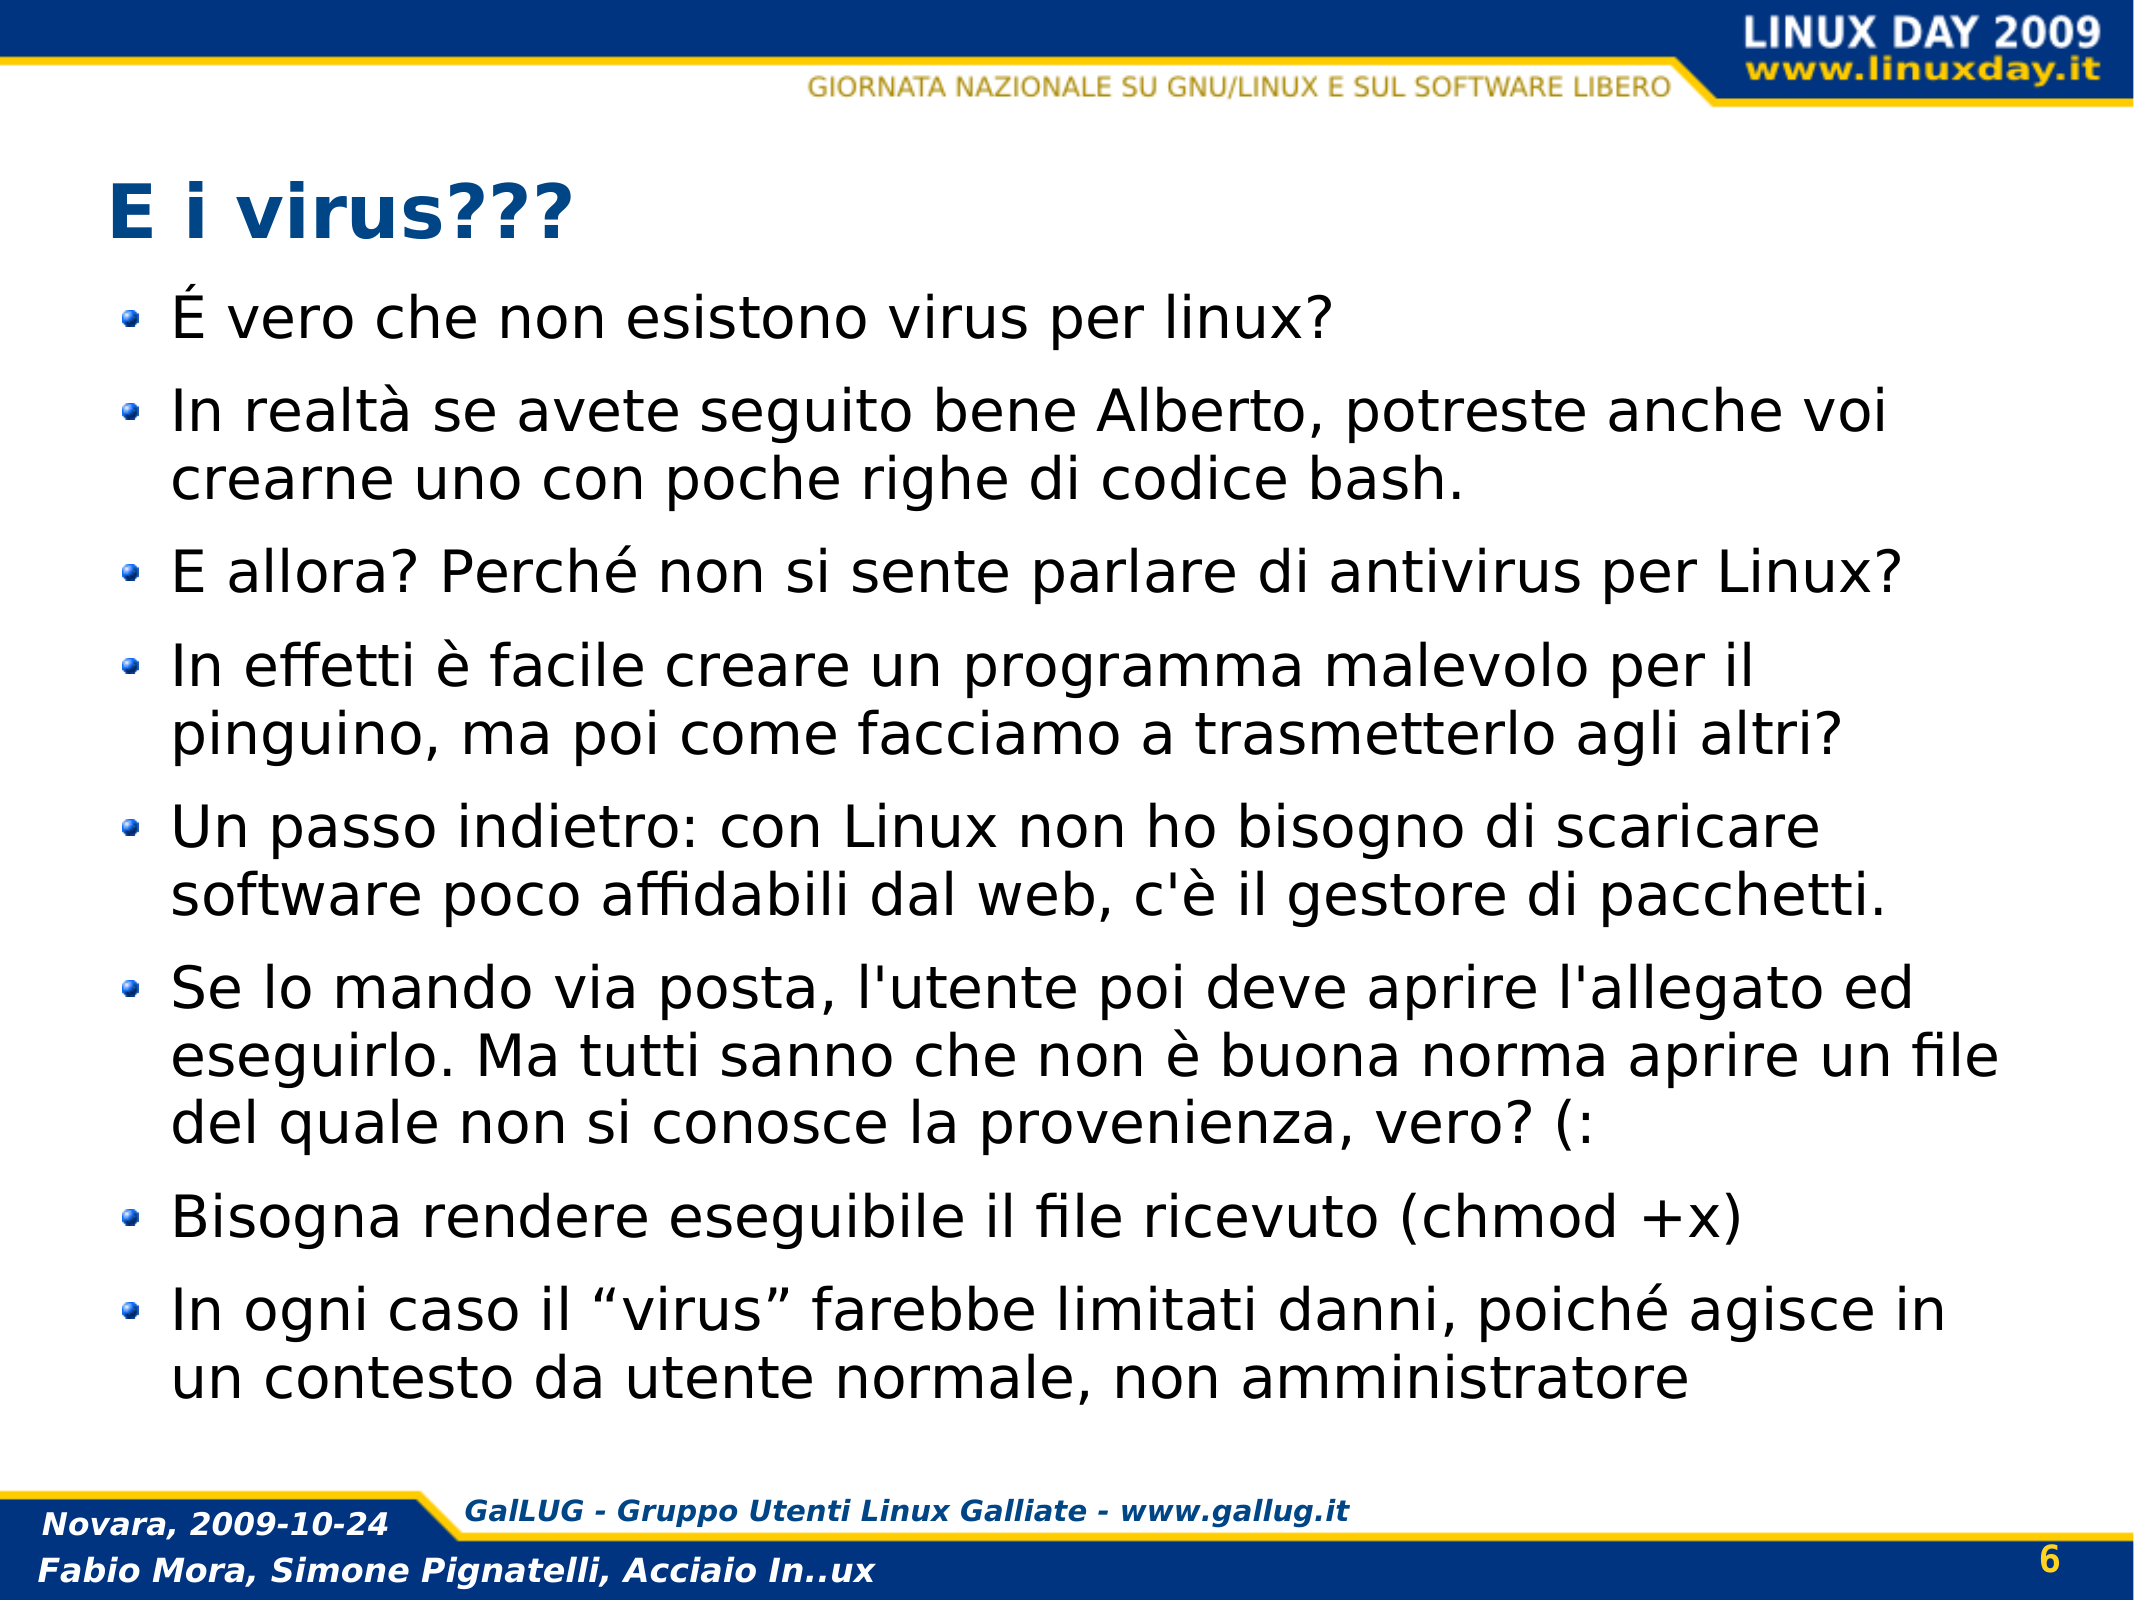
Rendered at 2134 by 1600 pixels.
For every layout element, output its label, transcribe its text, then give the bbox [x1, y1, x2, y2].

title E i virus??? [106, 159, 2080, 267]
picture [0, 0, 2134, 1600]
list É vero che non esistono virus per linux? In realtà se avete seguito bene Alberto, potreste anche voi crearne uno con poche righe di codice bash. E allora? Perché non si sente parlare di antivirus per Linux? In effetti è facile creare un programma malevolo per il pinguino, ma poi come facciamo a trasmetterlo agli altri? Un passo indietro: con Linux non ho bisogno di scaricare software poco affidabili dal web, c'è il gestore di pacchetti. Se lo mando via posta, l'utente poi deve aprire l'allegato ed eseguirlo. Ma tutti sanno che non è buona norma aprire un file del quale non si conosce la provenienza, vero? (: Bisogna rendere eseguibile il file ricevuto (chmod +x) In ogni caso il “virus” farebbe limitati danni, poiché agisce in un contesto da utente normale, non amministratore [106, 284, 2027, 1413]
